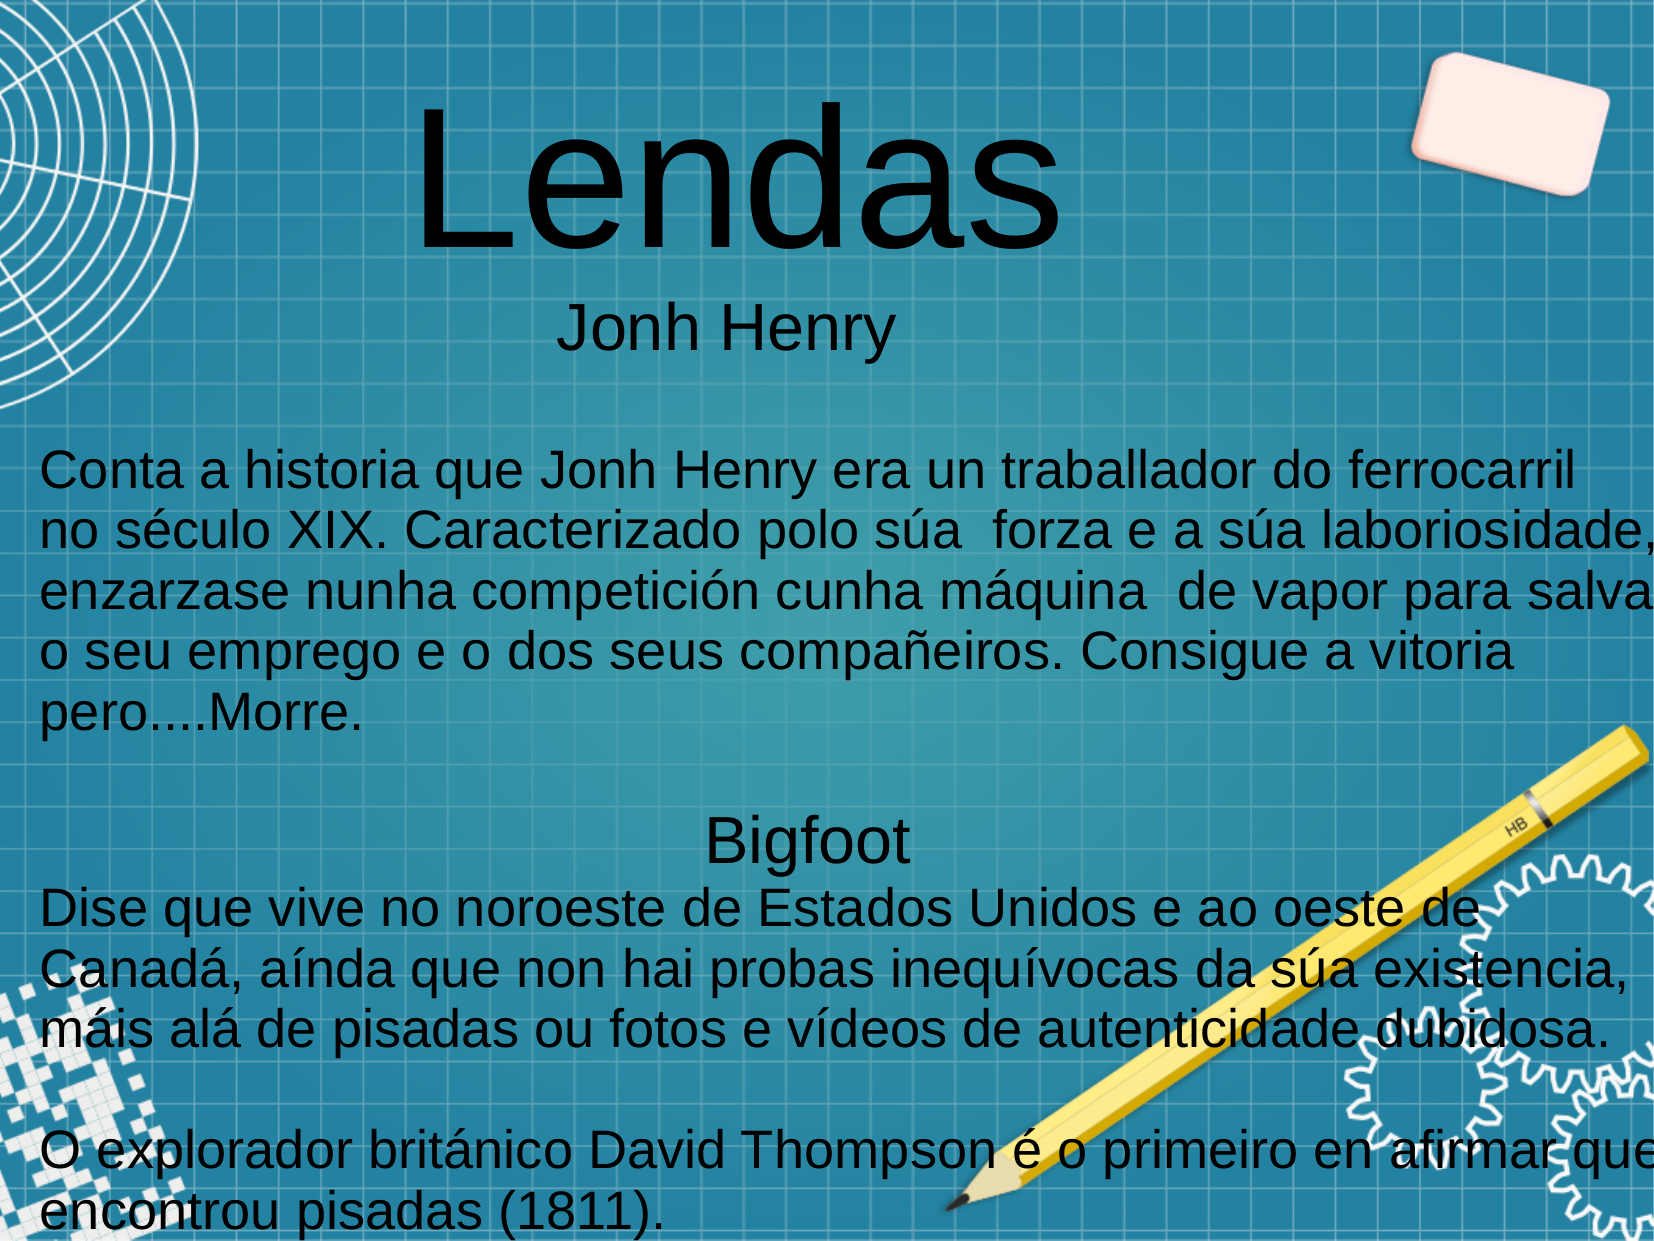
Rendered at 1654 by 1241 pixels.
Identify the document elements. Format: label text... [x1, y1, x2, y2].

picture [0, 0, 1654, 1241]
text_box Lendas Jonh Henry Conta a historia que Jonh Henry era un traballador do ferrocarril no século XIX. Caracterizado polo súa forza e a súa laboriosidade, enzarzase nunha competición cunha máquina de vapor para salvar o seu emprego e o dos seus compañeiros. Consigue a vitoria pero....Morre. Bigfoot Dise que vive no noroeste de Estados Unidos e ao oeste de Canadá, aínda que non hai probas inequívocas da súa existencia, máis alá de pisadas ou fotos e vídeos de autenticidade dubidosa. O explorador británico David Thompson é o primeiro en afirmar que encontrou pisadas (1811). [25, 59, 1654, 1241]
